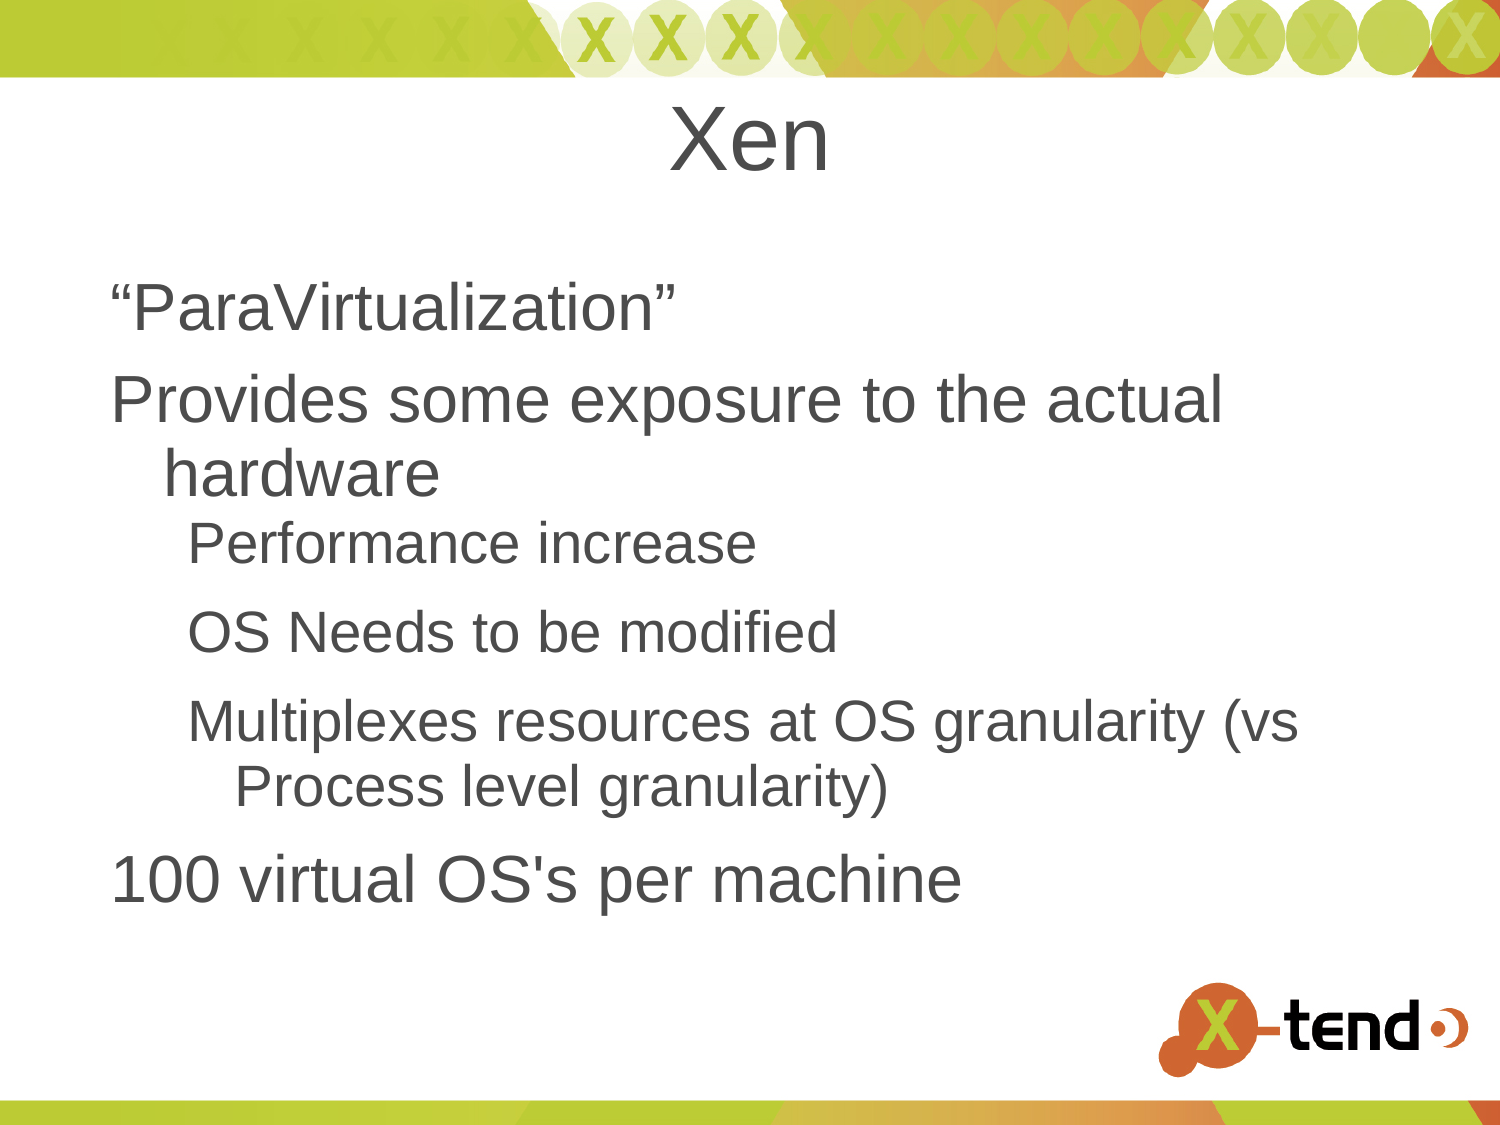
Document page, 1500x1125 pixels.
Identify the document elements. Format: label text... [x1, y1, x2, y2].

title Xen [75, 45, 1426, 233]
picture [0, 0, 1500, 1125]
list “ParaVirtualization” Provides some exposure to the actual hardware Performance increase OS Needs to be modified Multiplexes resources at OS granularity (vs Process level granularity) 100 virtual OS's per machine [78, 262, 1476, 1125]
